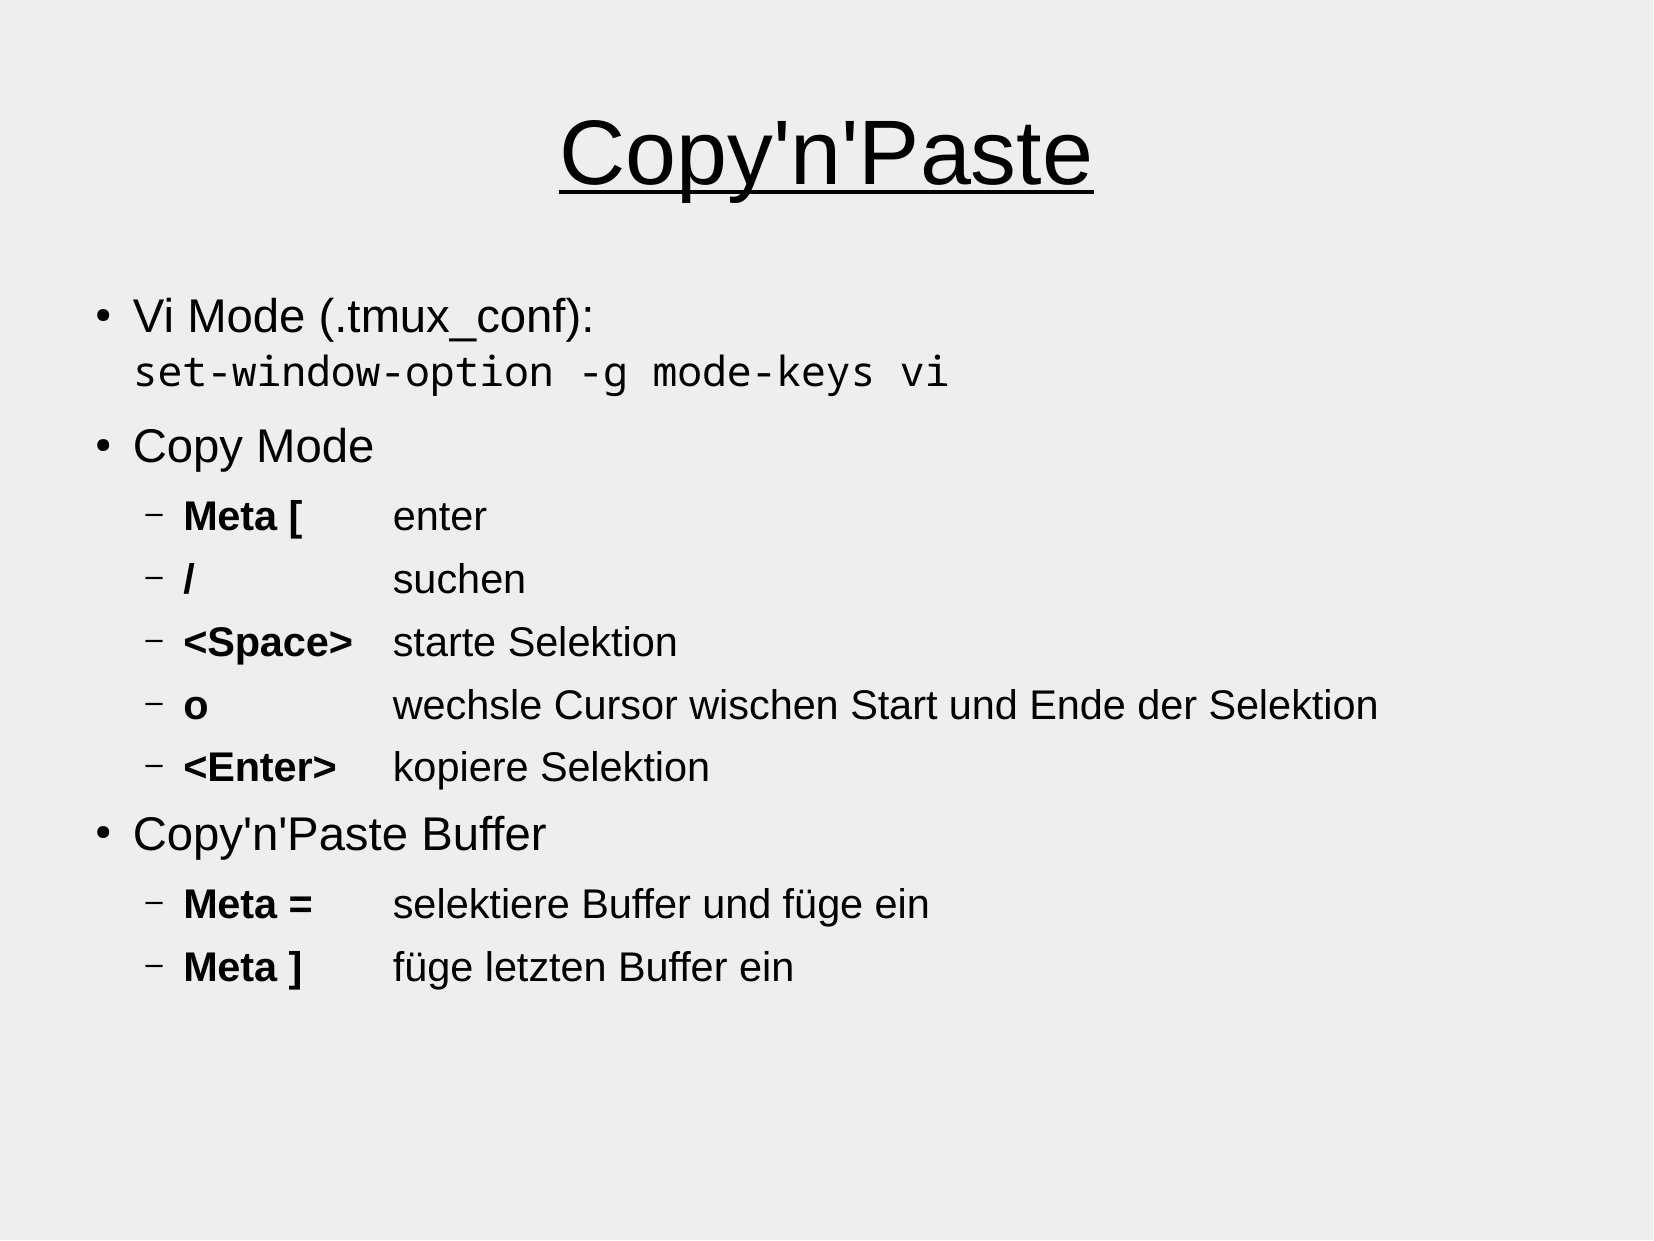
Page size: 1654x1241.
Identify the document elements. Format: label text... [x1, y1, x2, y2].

title Copy'n'Paste [82, 49, 1571, 257]
list Vi Mode (.tmux_conf): set-window-option -g mode-keys vi Copy Mode Meta [ enter / suchen <Space> starte Selektion o wechsle Cursor wischen Start und Ende der Selektion <Enter> kopiere Selektion Copy'n'Paste Buffer Meta = selektiere Buffer und füge ein Meta ] füge letzten Buffer ein [82, 290, 1571, 1010]
